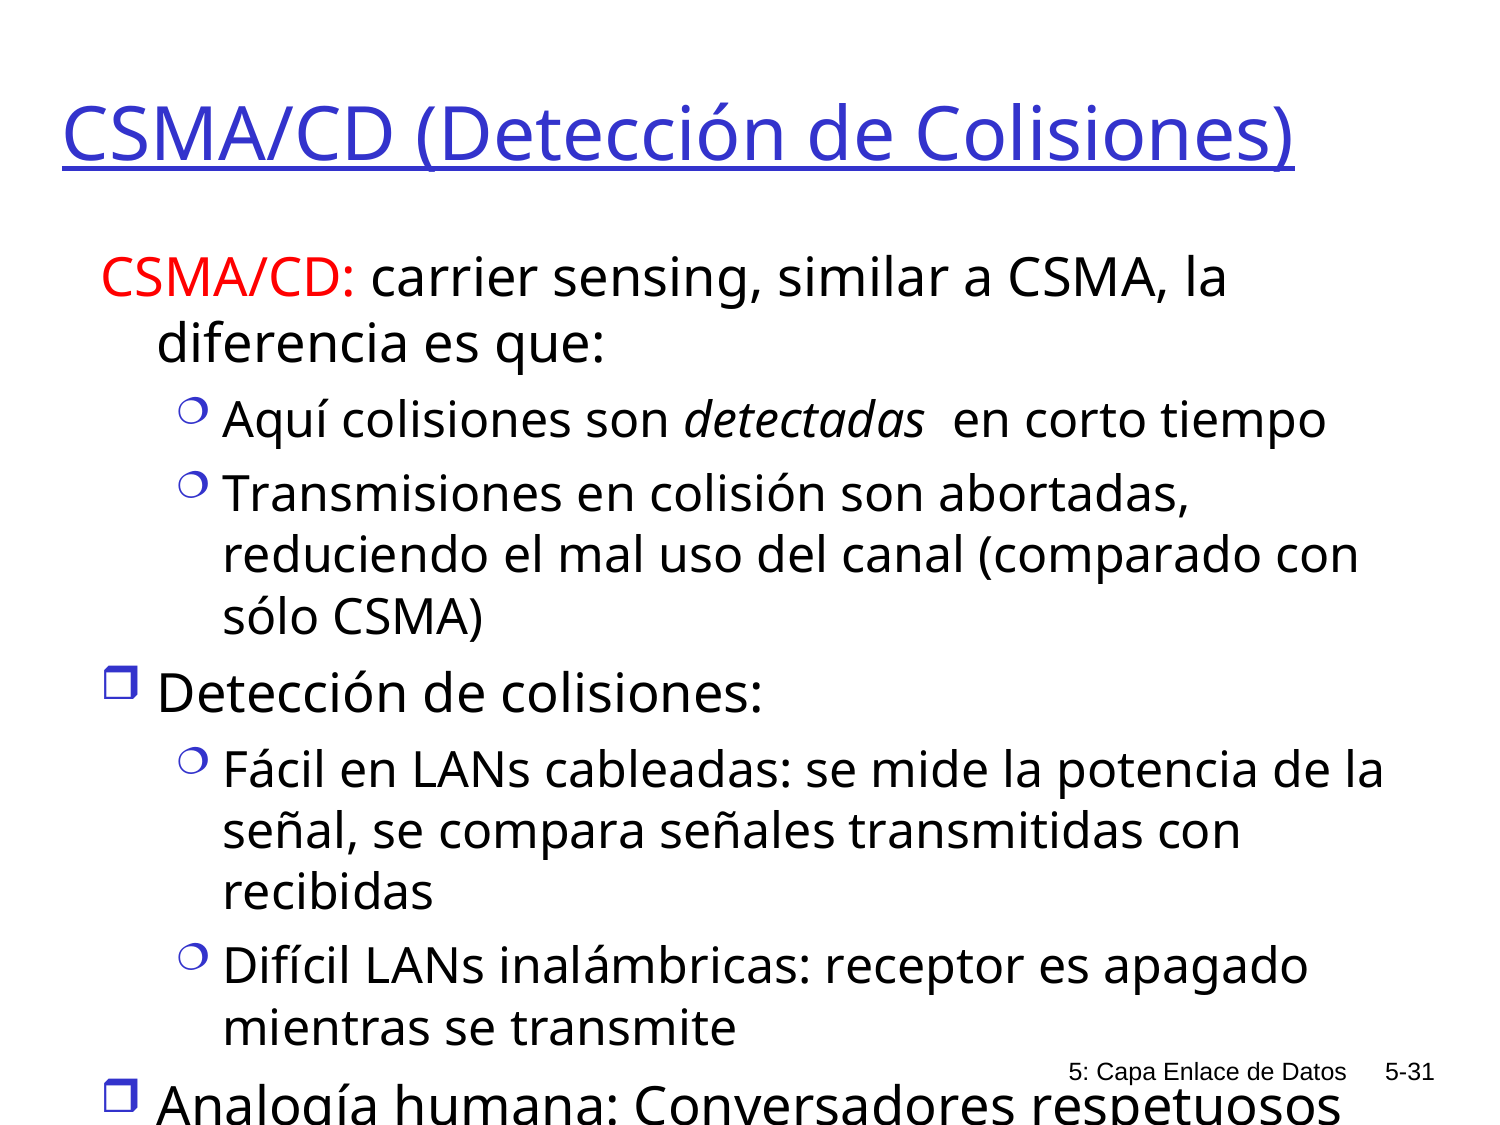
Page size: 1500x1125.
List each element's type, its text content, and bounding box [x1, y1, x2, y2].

list CSMA/CD: carrier sensing, similar a CSMA, la diferencia es que: Aquí colisiones son detectadas en corto tiempo Transmisiones en colisión son abortadas, reduciendo el mal uso del canal (comparado con sólo CSMA) Detección de colisiones: Fácil en LANs cableadas: se mide la potencia de la señal, se compara señales transmitidas con recibidas Difícil LANs inalámbricas: receptor es apagado mientras se transmite Analogía humana: Conversadores respetuosos [85, 235, 1442, 998]
title CSMA/CD (Detección de Colisiones) [47, 37, 1363, 225]
